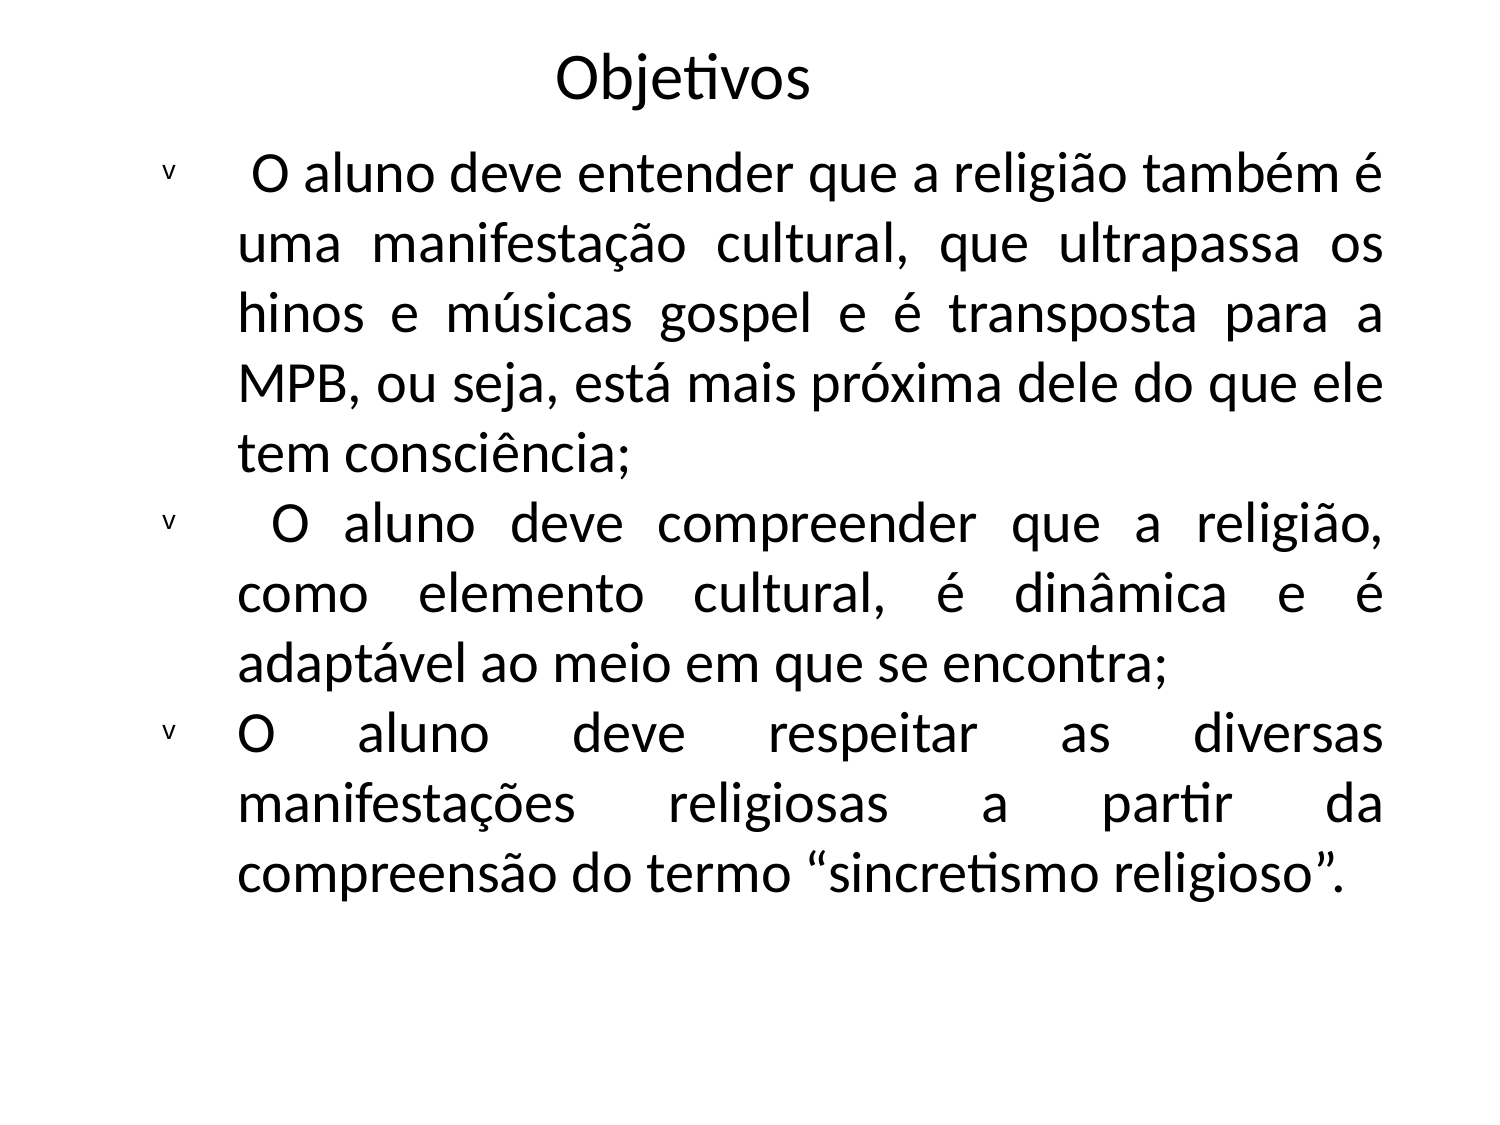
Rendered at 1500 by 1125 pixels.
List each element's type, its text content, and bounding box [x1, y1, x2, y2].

text_box O aluno deve entender que a religião também é uma manifestação cultural, que ultrapassa os hinos e músicas gospel e é transposta para a MPB, ou seja, está mais próxima dele do que ele tem consciência; O aluno deve compreender que a religião, como elemento cultural, é dinâmica e é adaptável ao meio em que se encontra; O aluno deve respeitar as diversas manifestações religiosas a partir da compreensão do termo “sincretismo religioso”. [147, 126, 1400, 912]
text_box Objetivos [540, 25, 854, 121]
